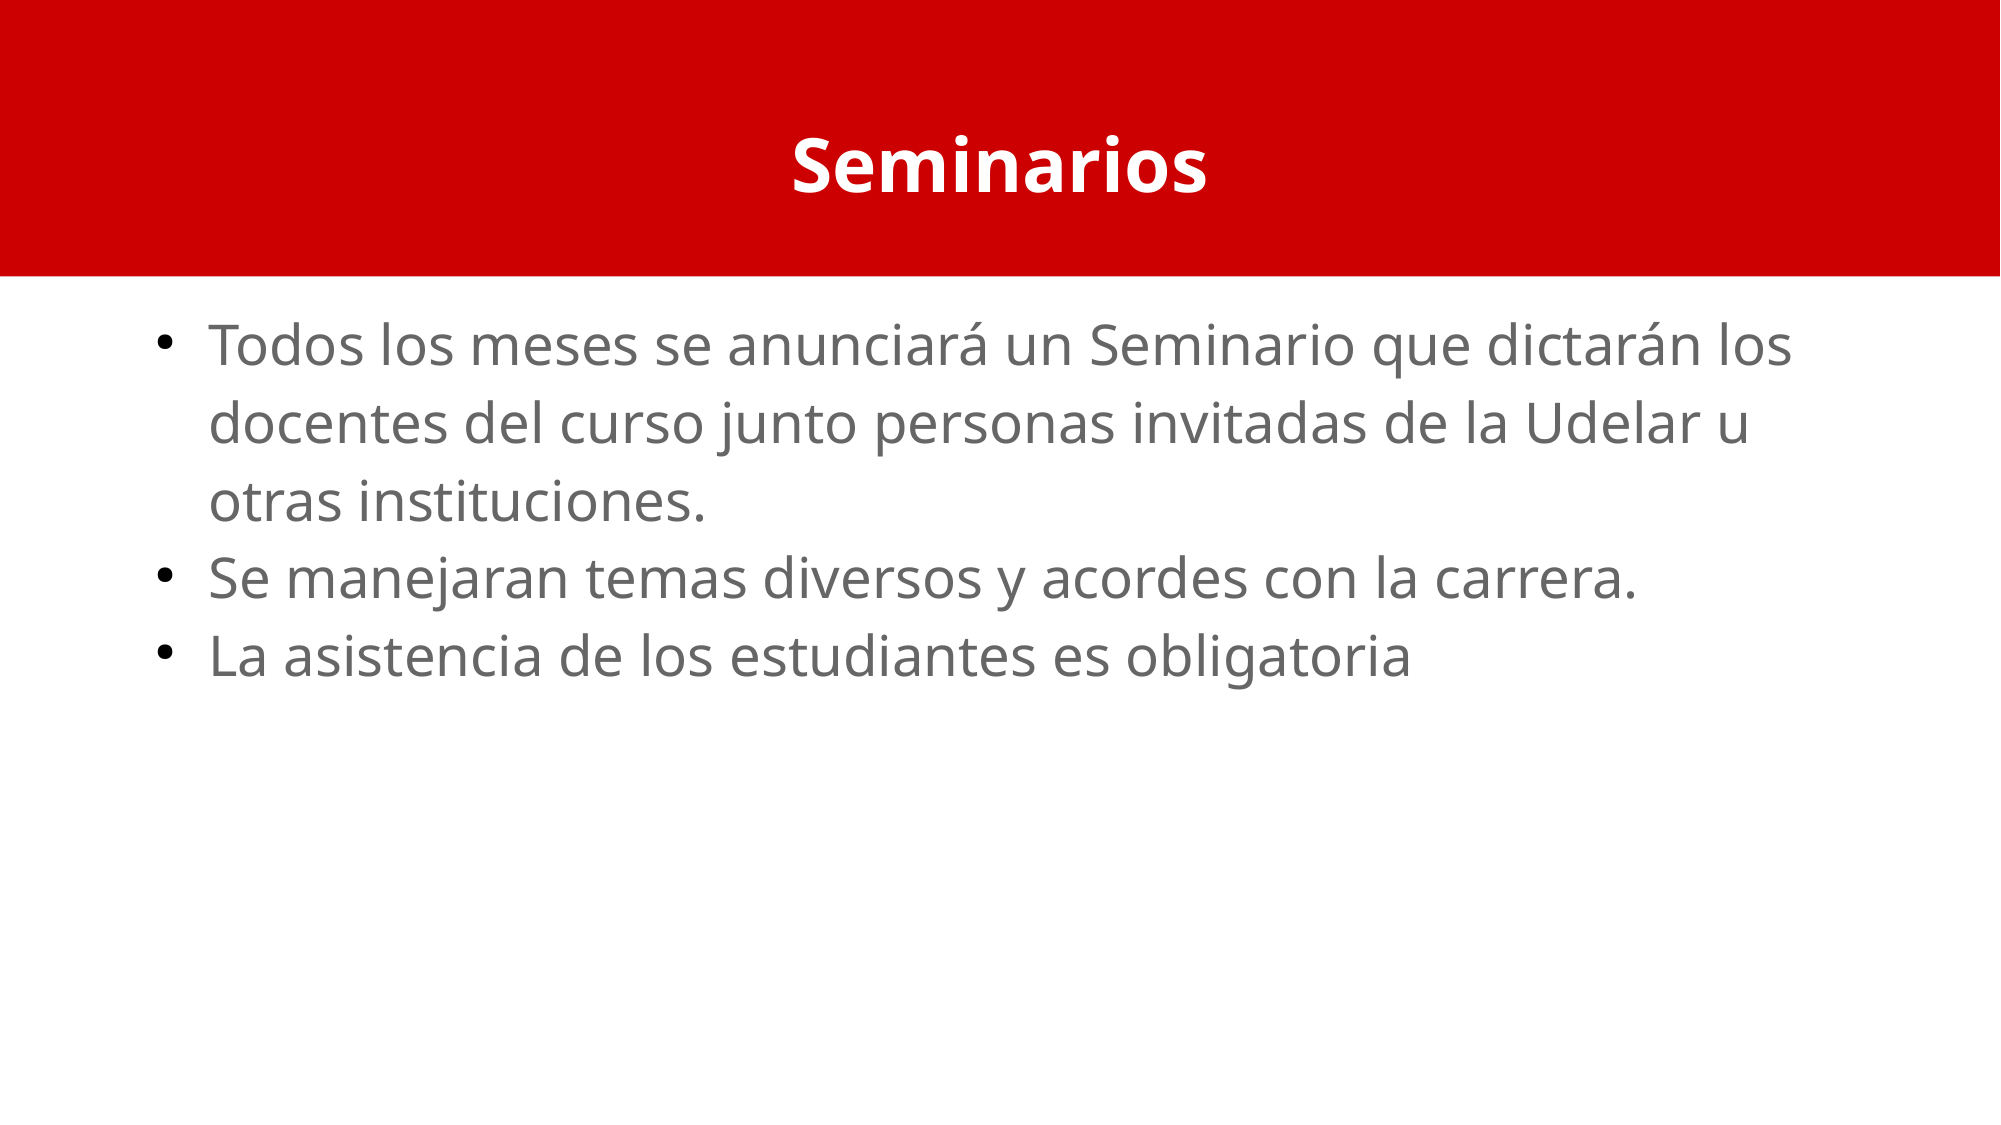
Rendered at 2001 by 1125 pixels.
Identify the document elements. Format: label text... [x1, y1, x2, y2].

text_box [0, 0, 2000, 277]
list Todos los meses se anunciará un Seminario que dictarán los docentes del curso junto personas invitadas de la Udelar u otras instituciones. Se manejaran temas diversos y acordes con la carrera. La asistencia de los estudiantes es obligatoria [137, 299, 1863, 1014]
title Seminarios [137, 59, 1863, 278]
